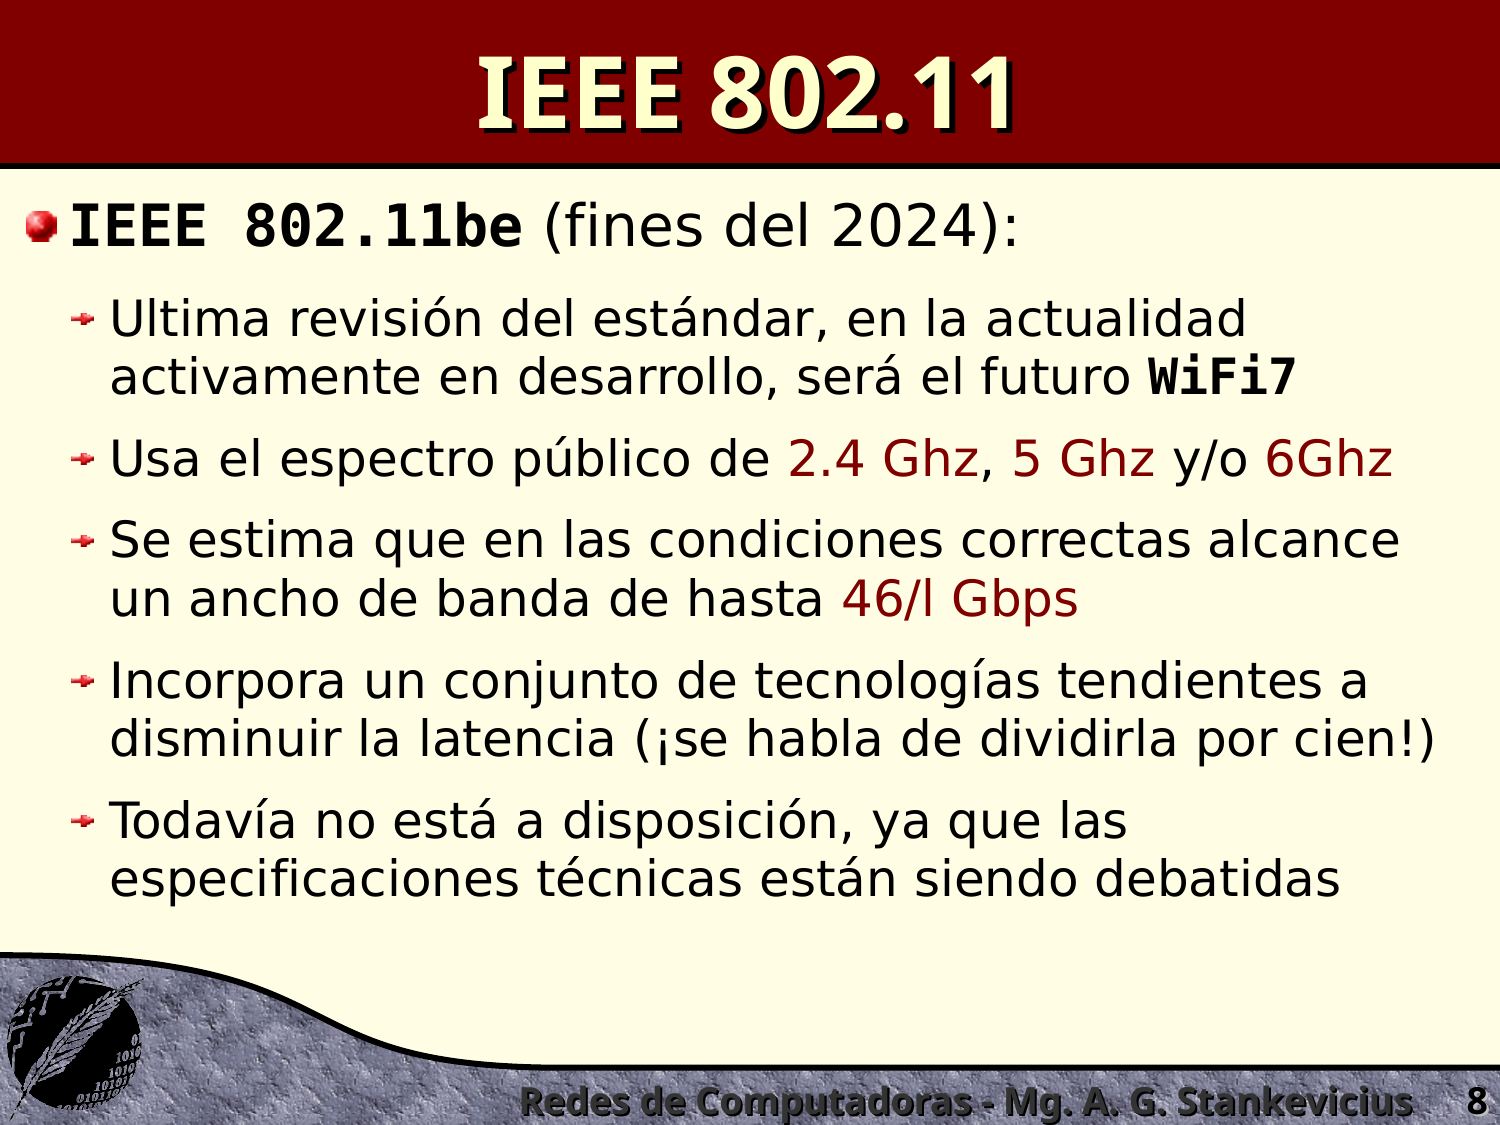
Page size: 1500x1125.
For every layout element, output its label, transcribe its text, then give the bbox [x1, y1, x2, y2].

list IEEE 802.11be (fines del 2024): Ultima revisión del estándar, en la actualidad activamente en desarrollo, será el futuro WiFi7 Usa el espectro público de 2.4 Ghz, 5 Ghz y/o 6Ghz Se estima que en las condiciones correctas alcance un ancho de banda de hasta 46/l Gbps Incorpora un conjunto de tecnologías tendientes a disminuir la latencia (¡se habla de dividirla por cien!) Todavía no está a disposición, ya que las especificaciones técnicas están siendo debatidas [11, 192, 1486, 956]
picture [1047, 1100, 1054, 1110]
picture [0, 959, 1500, 1125]
picture [790, 1100, 795, 1110]
title IEEE 802.11 [15, 5, 1485, 160]
